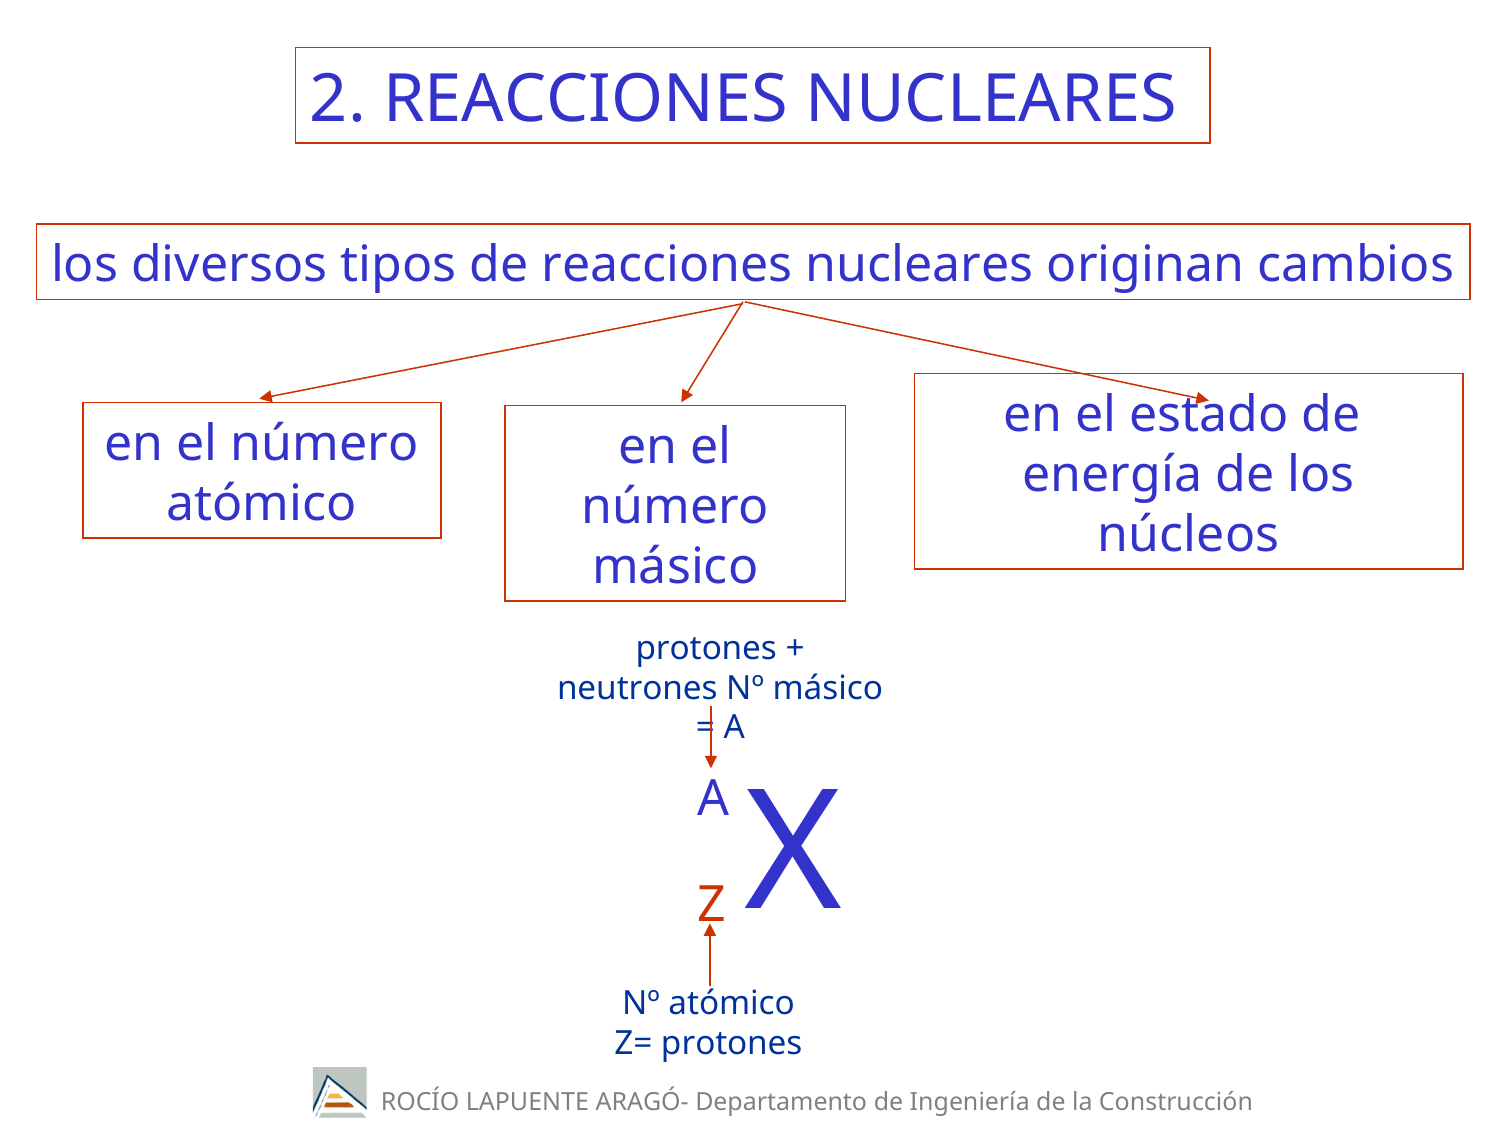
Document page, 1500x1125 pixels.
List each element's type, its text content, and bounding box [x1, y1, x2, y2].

text_box Z [682, 864, 730, 940]
text_box en el número másico [505, 405, 846, 601]
text_box Nº atómico Z= protones [594, 973, 823, 1069]
text_box protones + neutrones Nº másico = A [537, 618, 904, 754]
text_box A [682, 757, 742, 834]
text_box los diversos tipos de reacciones nucleares originan cambios [36, 224, 1470, 300]
text_box en el estado de energía de los núcleos [914, 373, 1463, 569]
text_box 2. REACCIONES NUCLEARES [295, 47, 1210, 143]
text_box X [729, 734, 860, 950]
text_box en el número atómico [82, 402, 441, 538]
